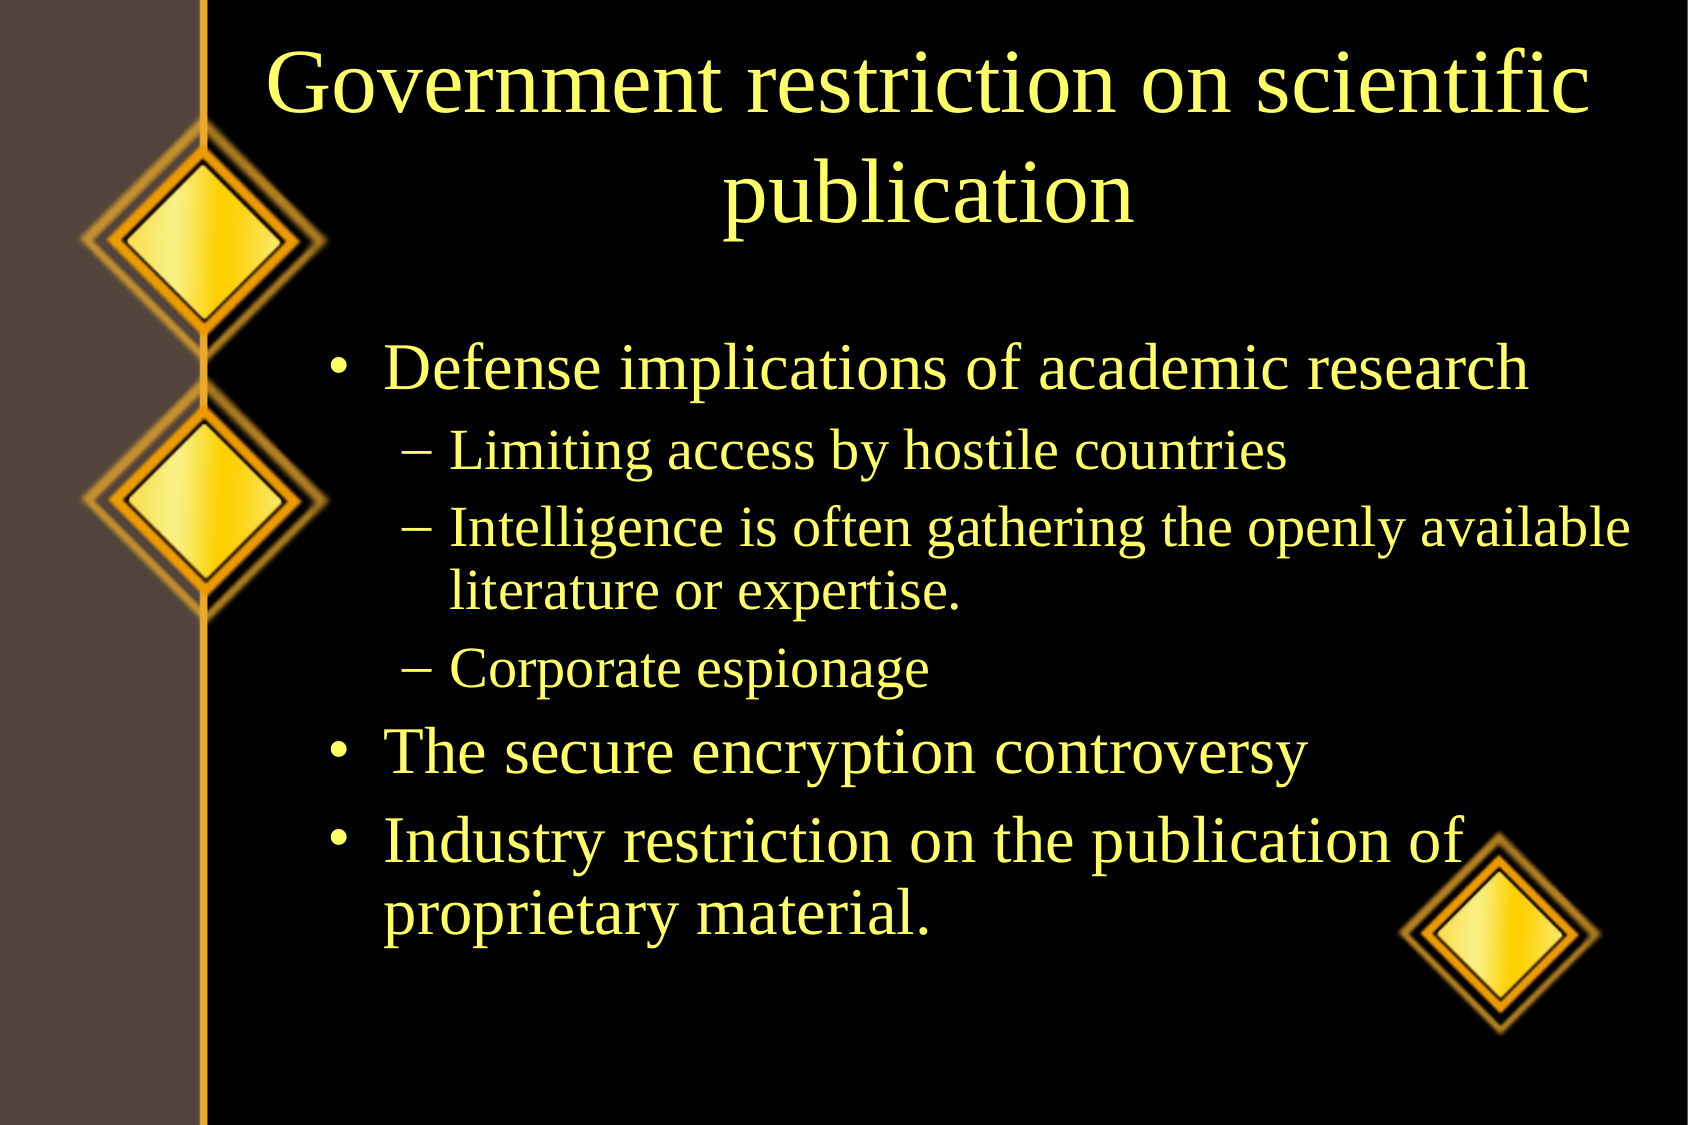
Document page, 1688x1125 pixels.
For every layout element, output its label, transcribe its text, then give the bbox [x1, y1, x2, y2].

list Defense implications of academic research Limiting access by hostile countries Intelligence is often gathering the openly available literature or expertise. Corporate espionage The secure encryption controversy Industry restriction on the publication of proprietary material. [312, 324, 1647, 1001]
title Government restriction on scientific publication [212, 13, 1647, 249]
picture [0, 0, 1688, 1125]
